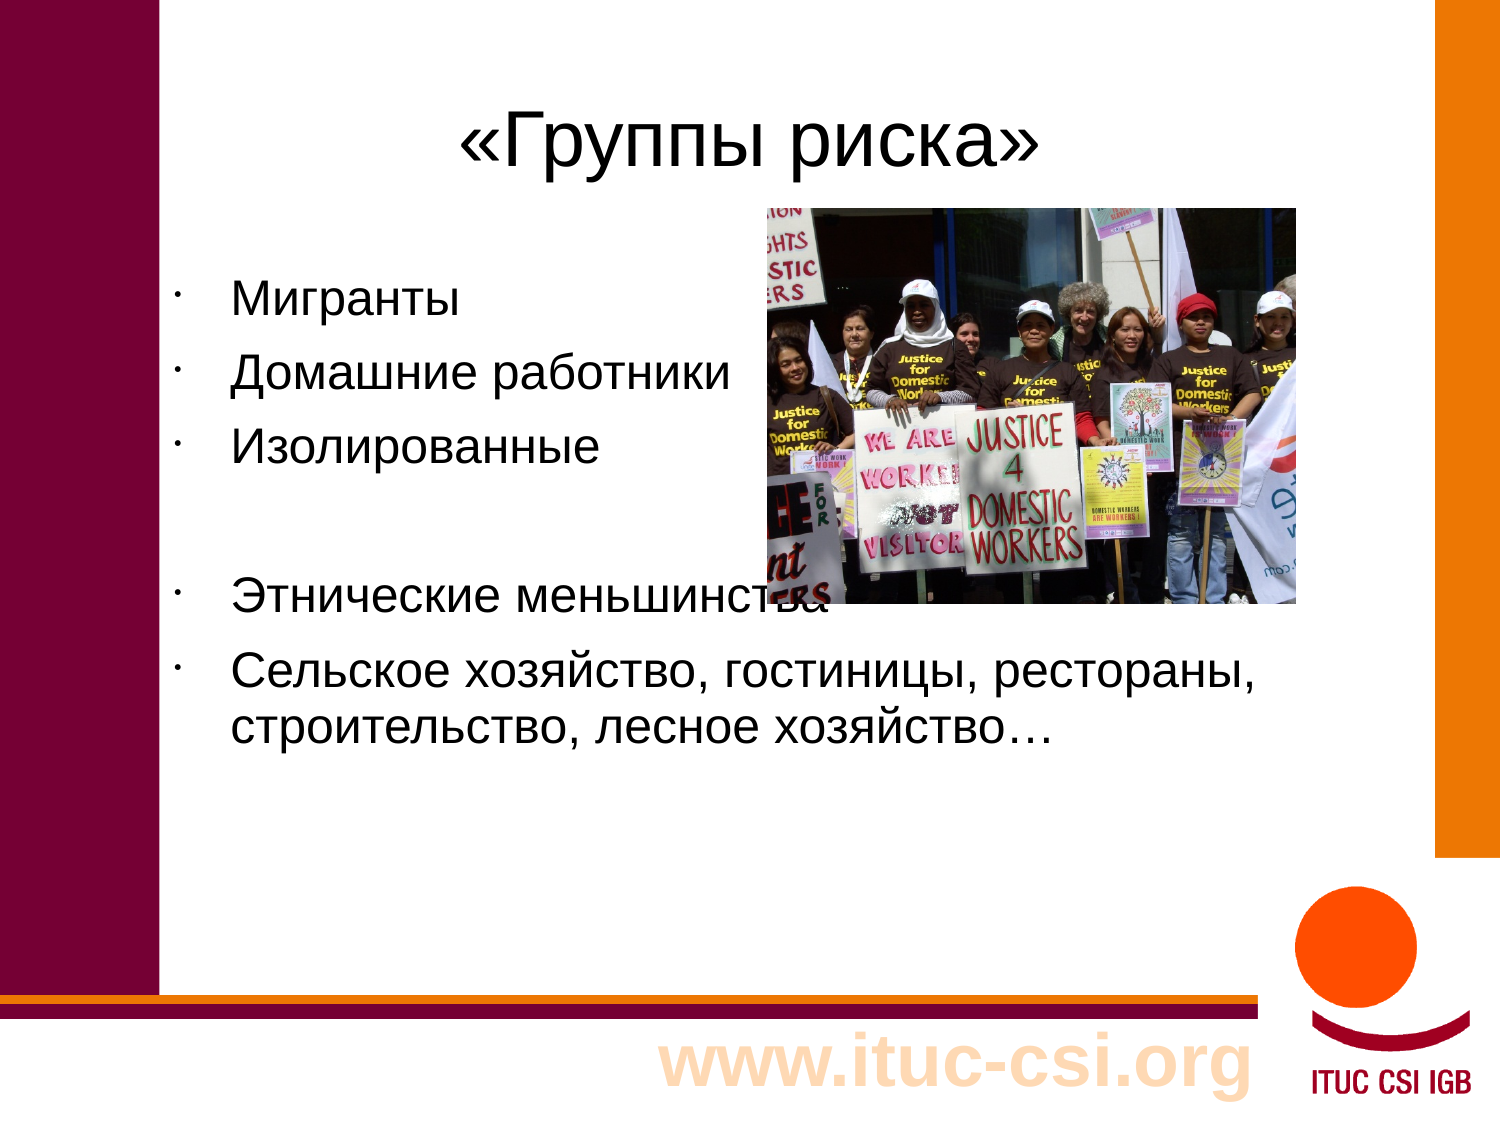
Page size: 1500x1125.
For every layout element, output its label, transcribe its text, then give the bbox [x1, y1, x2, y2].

picture [1295, 886, 1471, 1094]
text_box www.ituc-csi.org [100, 1011, 1270, 1117]
title «Группы риска» [160, 45, 1425, 233]
picture [767, 208, 1296, 604]
text_box [0, 0, 160, 995]
text_box [0, 0, 1500, 1125]
list Мигранты Домашние работники Изолированные Этнические меньшинства Сельское хозяйство, гостиницы, рестораны, строительство, лесное хозяйство… [160, 262, 1425, 870]
